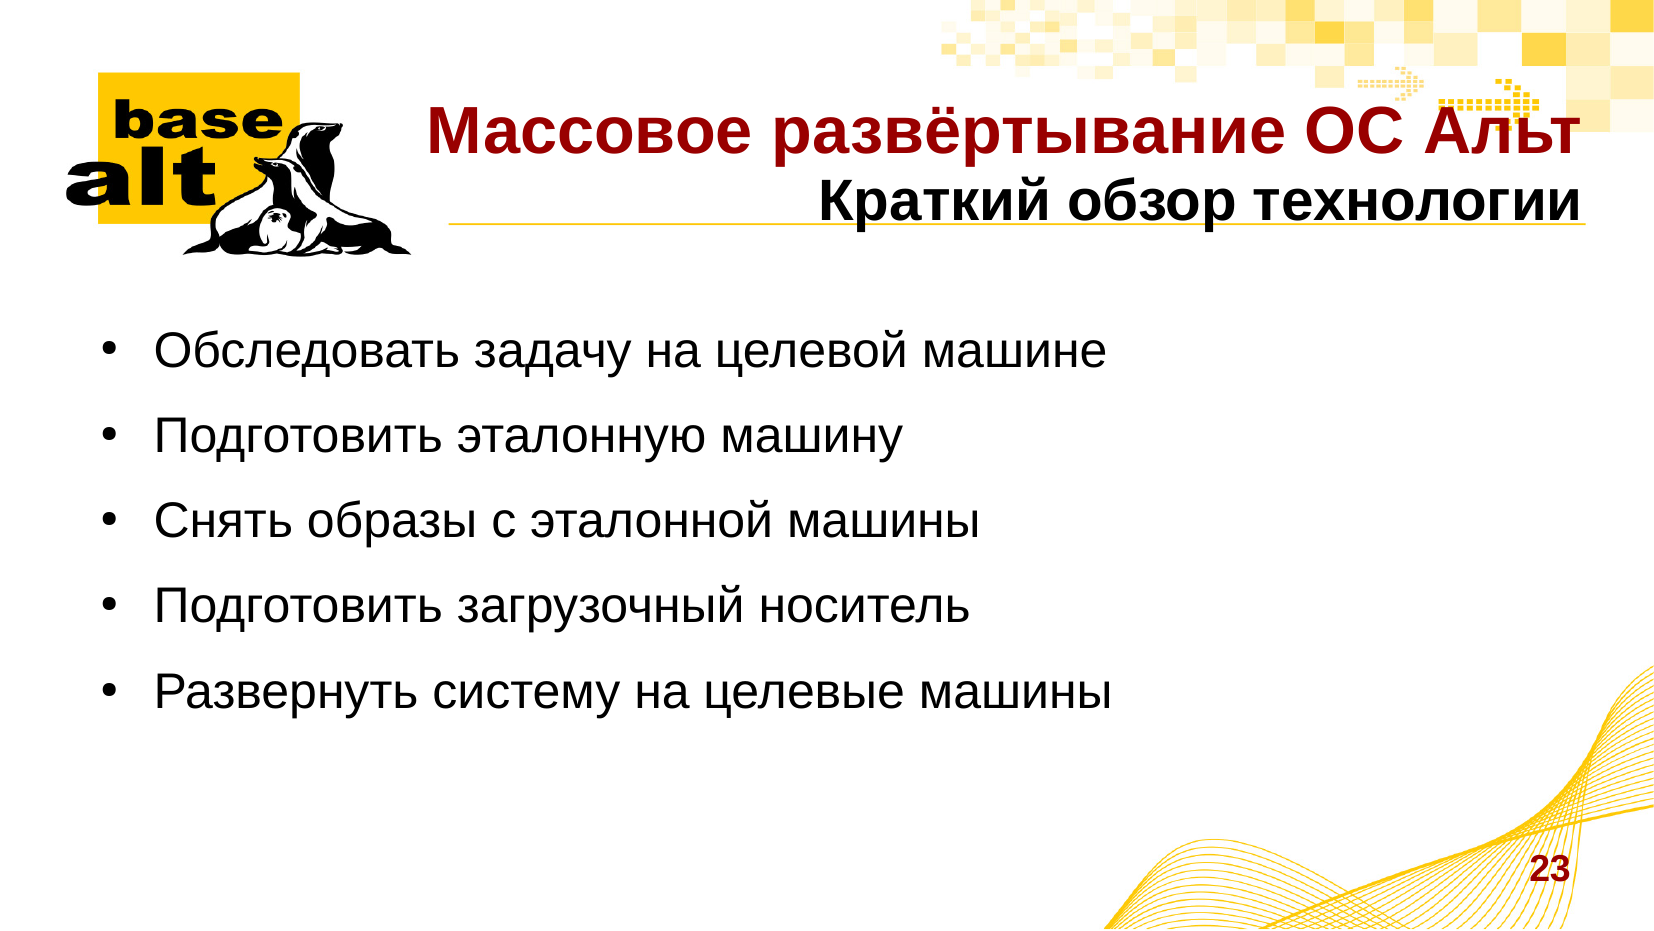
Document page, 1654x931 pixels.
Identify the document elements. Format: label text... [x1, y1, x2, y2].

picture [0, 0, 1654, 931]
list Обследовать задачу на целевой машине Подготовить эталонную машину Снять образы с эталонной машины Подготовить загрузочный носитель Развернуть систему на целевые машины [82, 321, 1571, 810]
title Массовое развёртывание ОС Альт Краткий обзор технологии [372, 81, 1583, 245]
